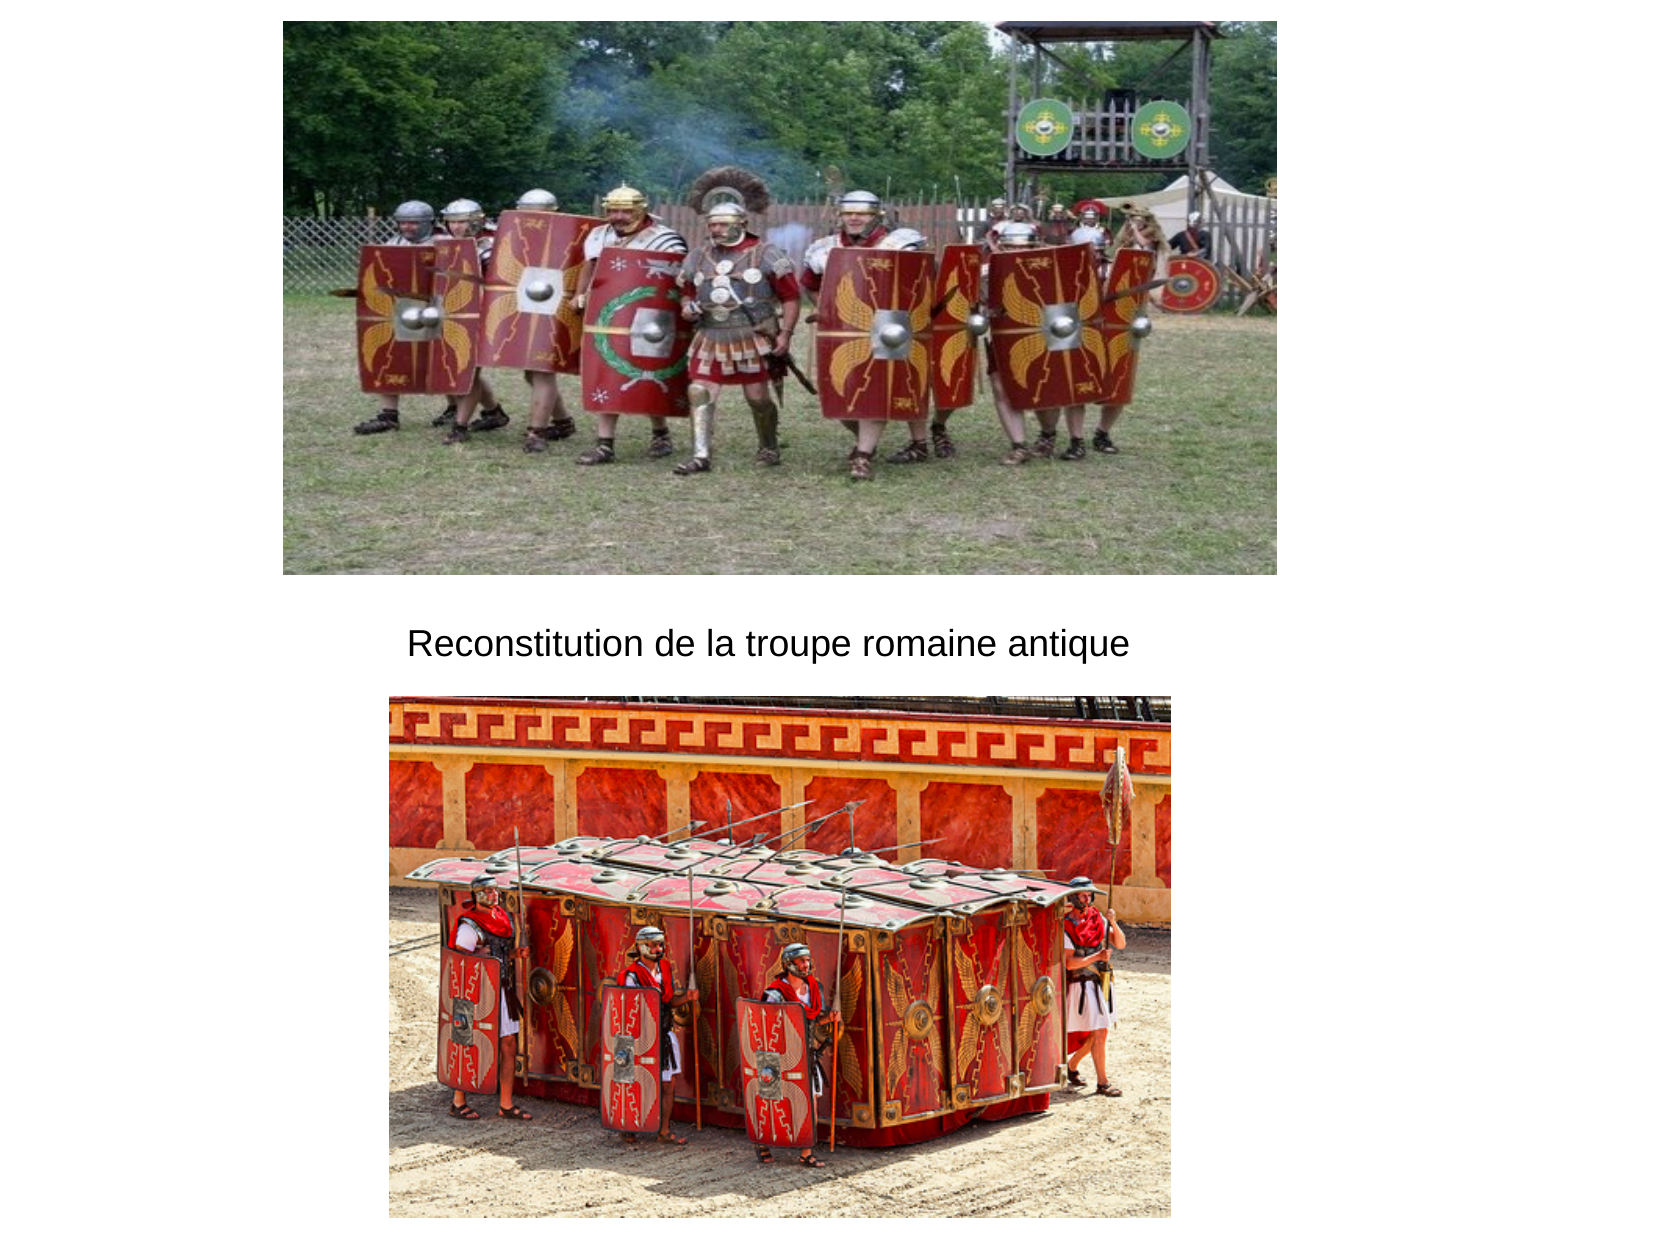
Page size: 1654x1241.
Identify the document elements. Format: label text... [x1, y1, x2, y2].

text_box Reconstitution de la troupe romaine antique [392, 615, 1146, 672]
picture [283, 21, 1277, 575]
picture [389, 696, 1171, 1218]
